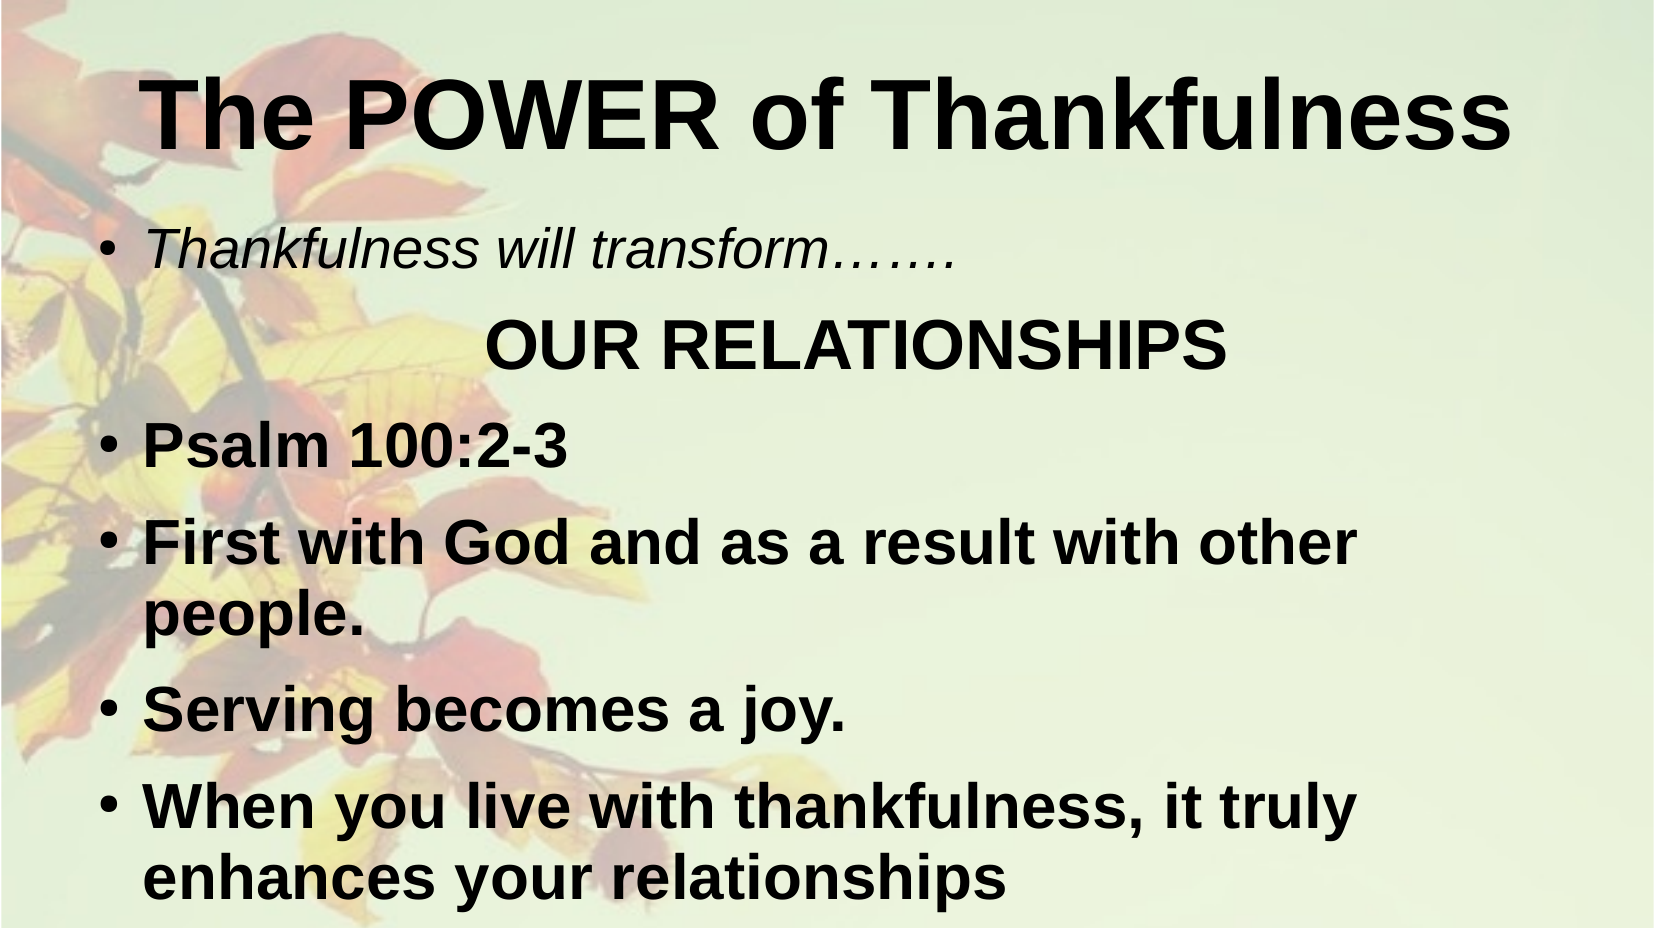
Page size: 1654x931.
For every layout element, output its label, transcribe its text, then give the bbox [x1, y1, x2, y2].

title The POWER of Thankfulness [82, 37, 1571, 193]
picture [1, 0, 1654, 928]
list Thankfulness will transform……. OUR RELATIONSHIPS Psalm 100:2-3 First with God and as a result with other people. Serving becomes a joy. When you live with thankfulness, it truly enhances your relationships [82, 217, 1571, 916]
